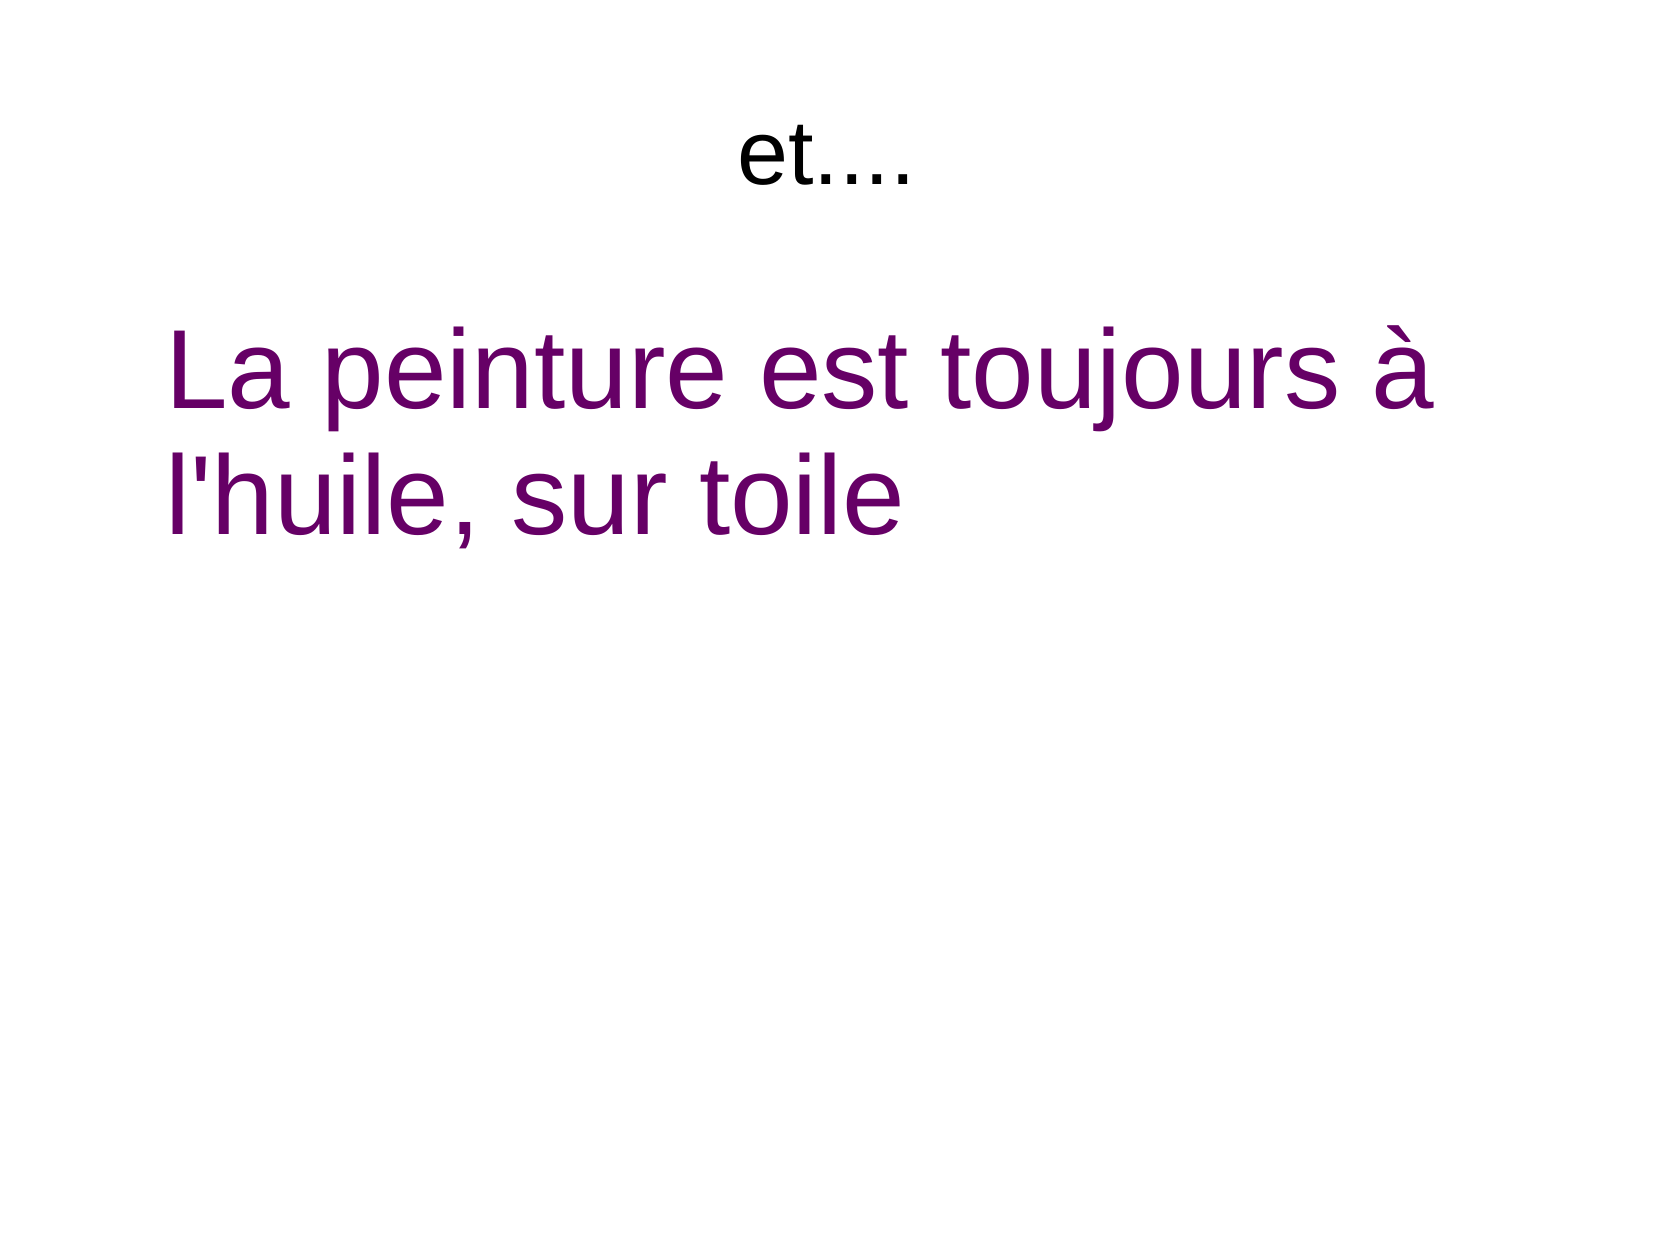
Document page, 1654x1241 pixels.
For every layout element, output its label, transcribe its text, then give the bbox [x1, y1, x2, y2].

title et.... [82, 49, 1571, 257]
list La peinture est toujours à l'huile, sur toile [94, 307, 1583, 1126]
